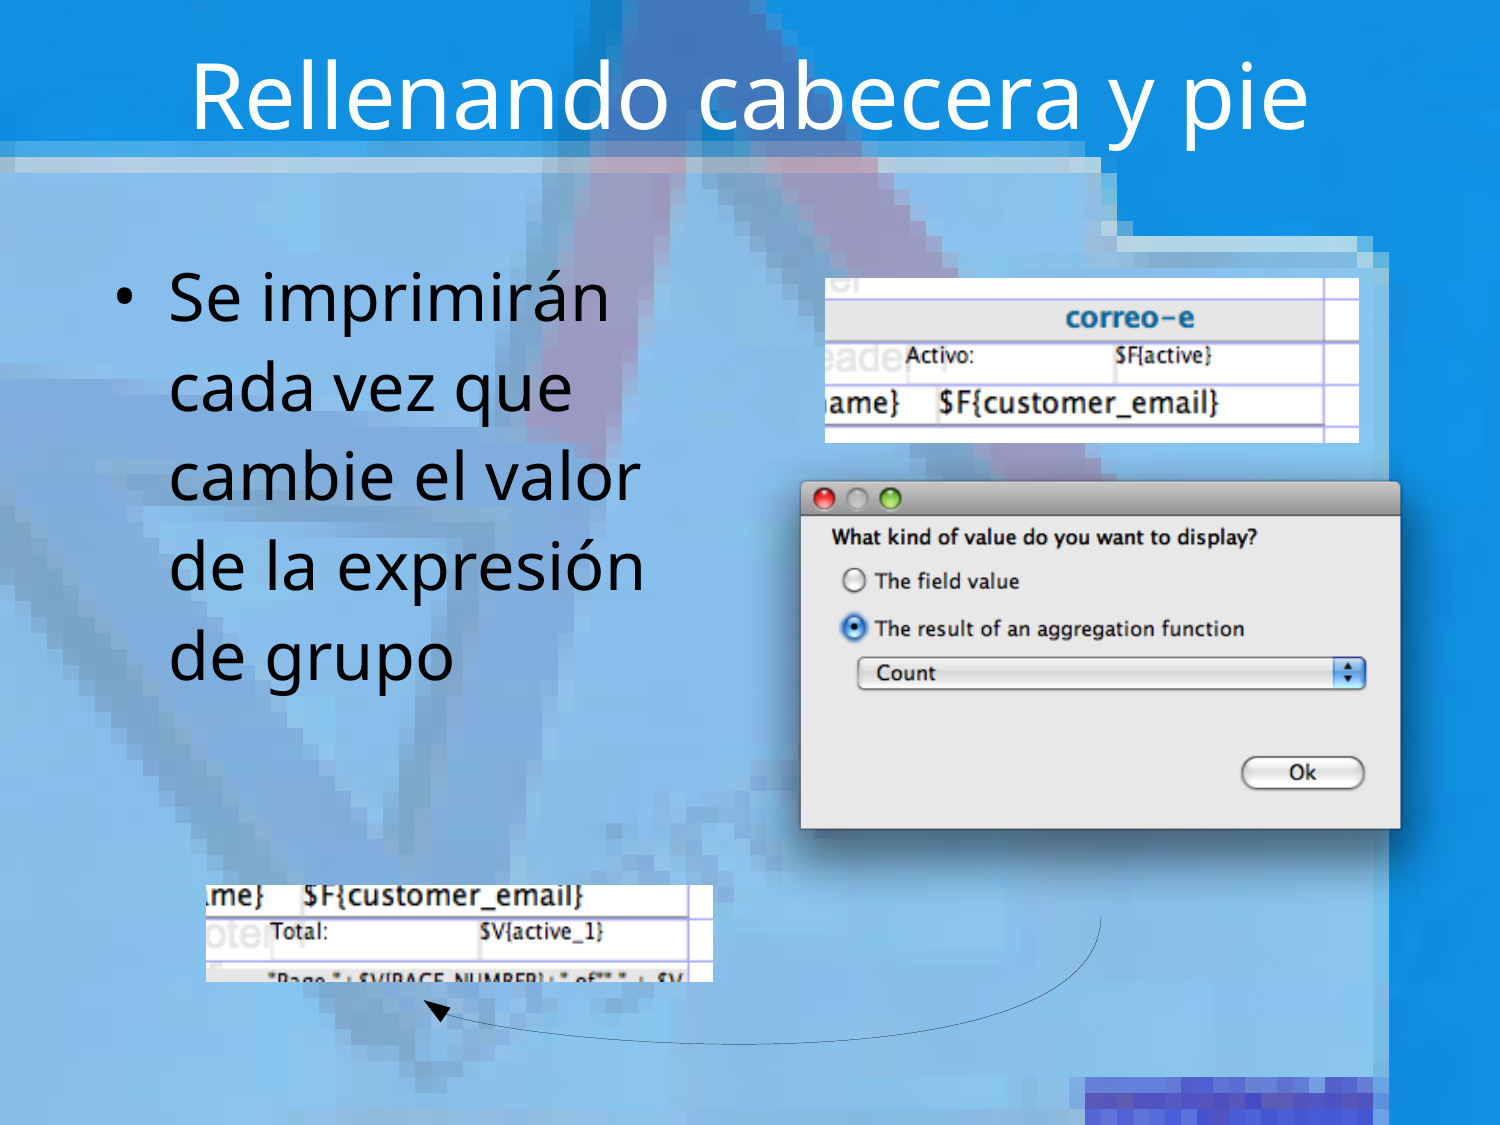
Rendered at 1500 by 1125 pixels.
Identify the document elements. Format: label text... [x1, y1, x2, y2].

picture [0, 0, 1500, 1125]
title Rellenando cabecera y pie [112, 0, 1388, 214]
list Se imprimirán cada vez que cambie el valor de la expresión de grupo [112, 249, 735, 1001]
